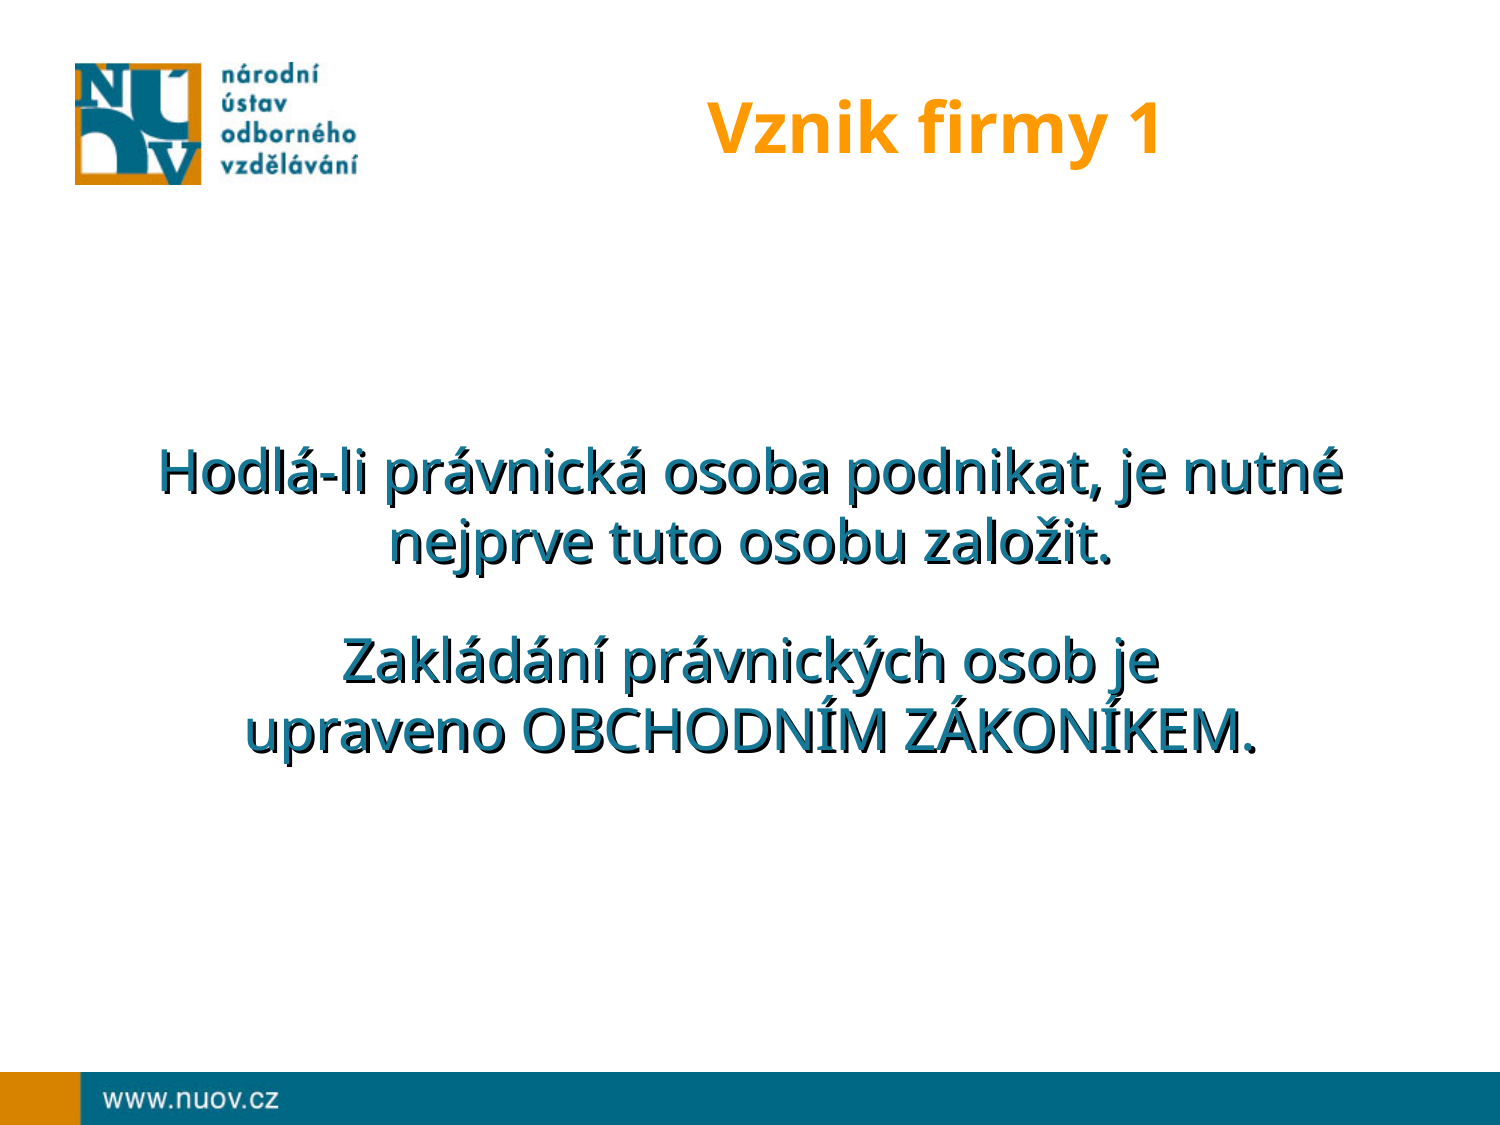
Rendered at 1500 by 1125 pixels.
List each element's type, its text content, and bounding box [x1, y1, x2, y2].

text_box [75, 62, 358, 185]
text_box [0, 1072, 1500, 1125]
text_box Hodlá-li právnická osoba podnikat, je nutné nejprve tuto osobu založit. Zakládání právnických osob je upraveno OBCHODNÍM ZÁKONÍKEM. [75, 424, 1426, 771]
text_box Vznik firmy 1 [425, 74, 1450, 176]
